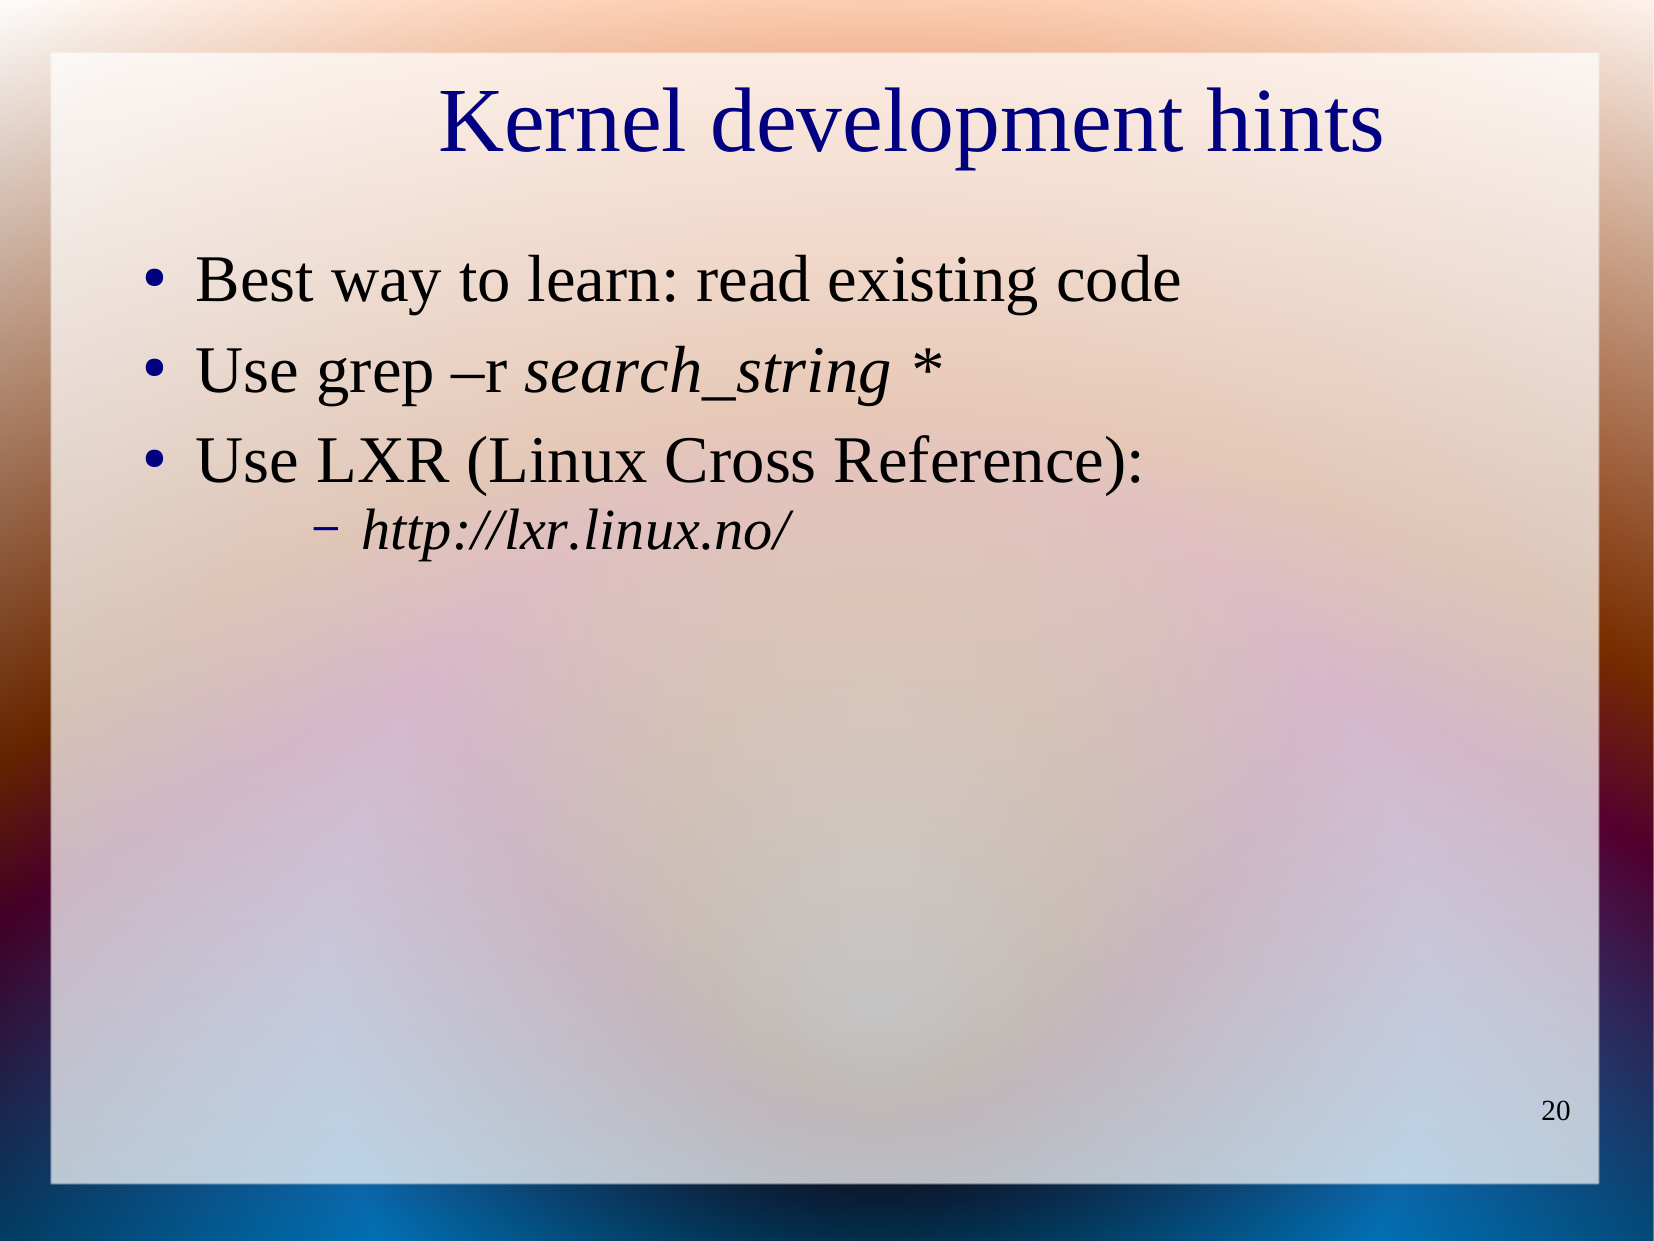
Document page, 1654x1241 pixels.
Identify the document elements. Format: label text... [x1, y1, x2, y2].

title Kernel development hints [208, 38, 1618, 180]
list Best way to learn: read existing code Use grep –r search_string * Use LXR (Linux Cross Reference): http://lxr.linux.no/ [110, 234, 1620, 1109]
picture [0, 0, 1654, 1241]
